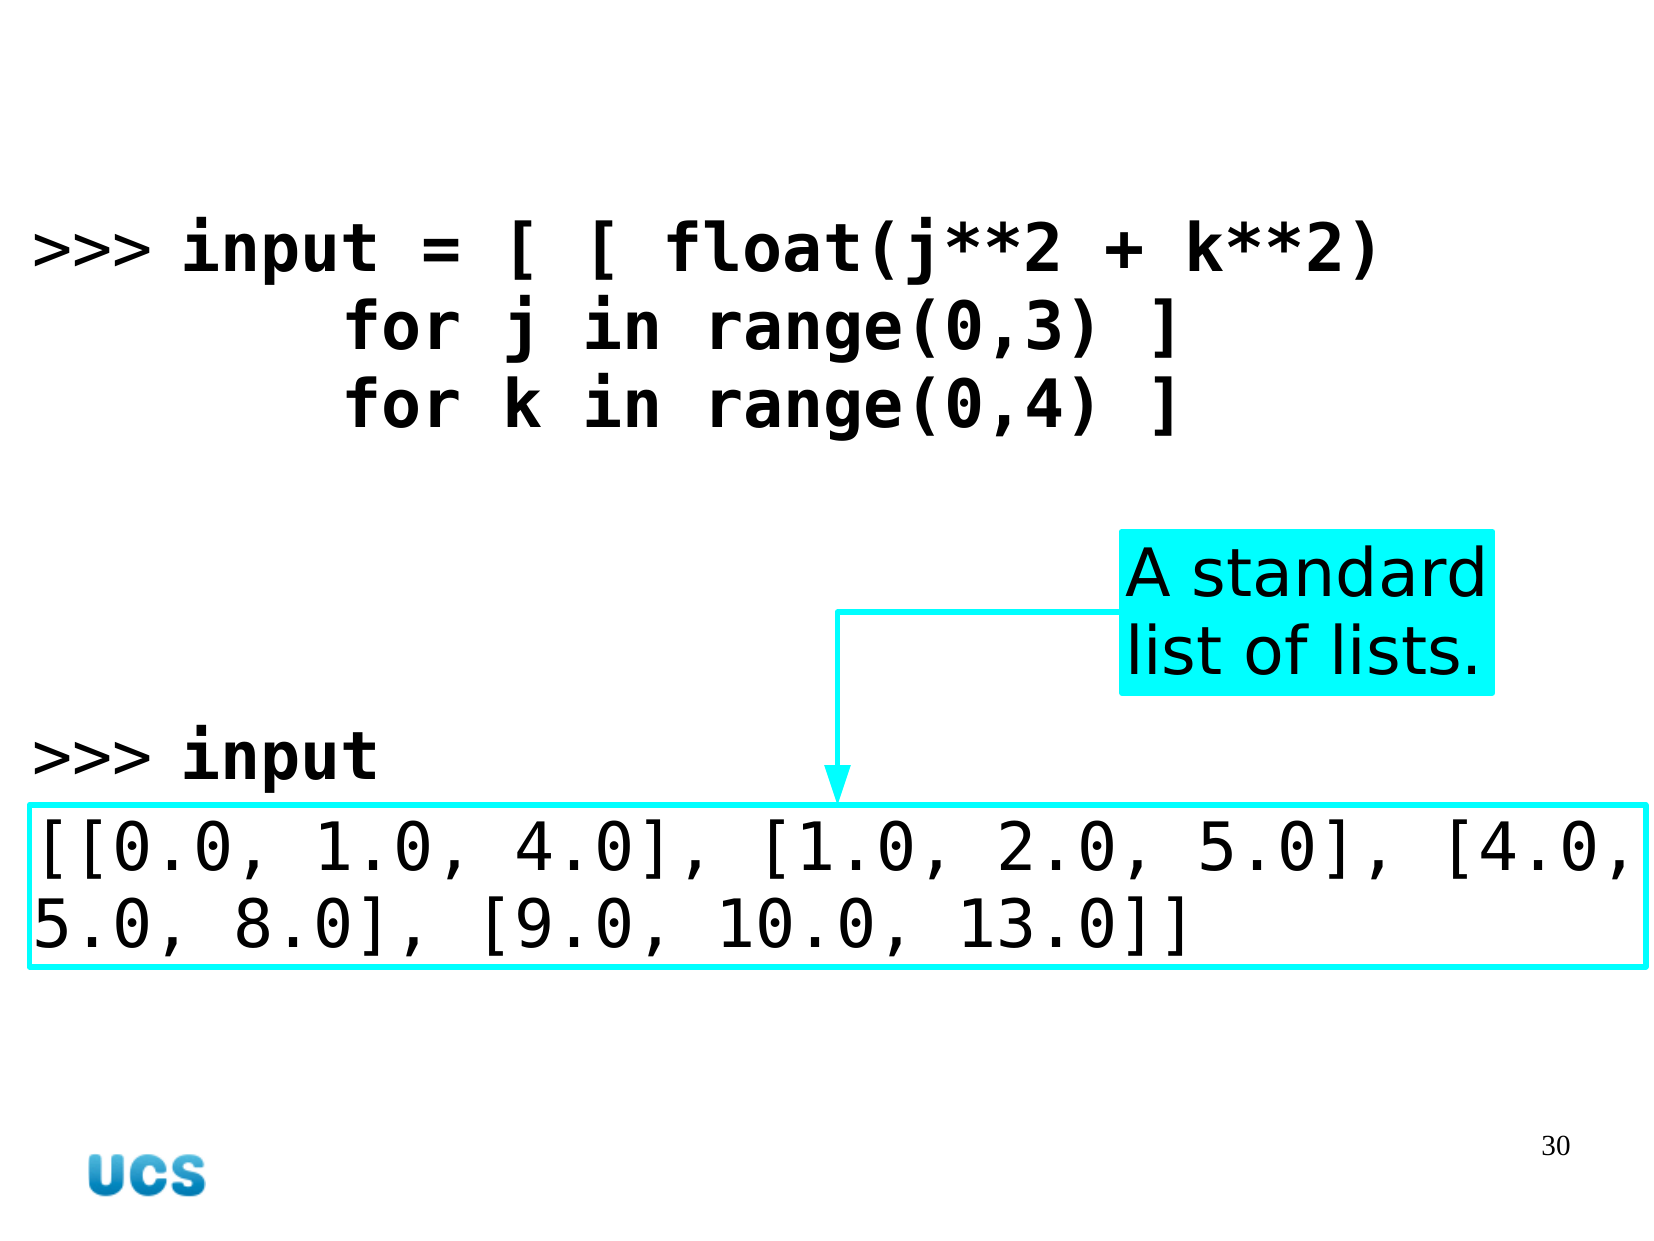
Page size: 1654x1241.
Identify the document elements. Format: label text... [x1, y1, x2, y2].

text_box A standard list of lists. [1122, 531, 1493, 694]
text_box input [177, 714, 385, 799]
text_box >>> [29, 206, 157, 291]
picture [88, 1153, 206, 1198]
text_box input = [ [ float(j**2 + k**2) for j in range(0,3) ] for k in range(0,4) ] [177, 206, 1431, 446]
text_box [[0.0, 1.0, 4.0], [1.0, 2.0, 5.0], [4.0, 5.0, 8.0], [9.0, 10.0, 13.0]] [29, 805, 1646, 967]
text_box >>> [29, 714, 157, 799]
